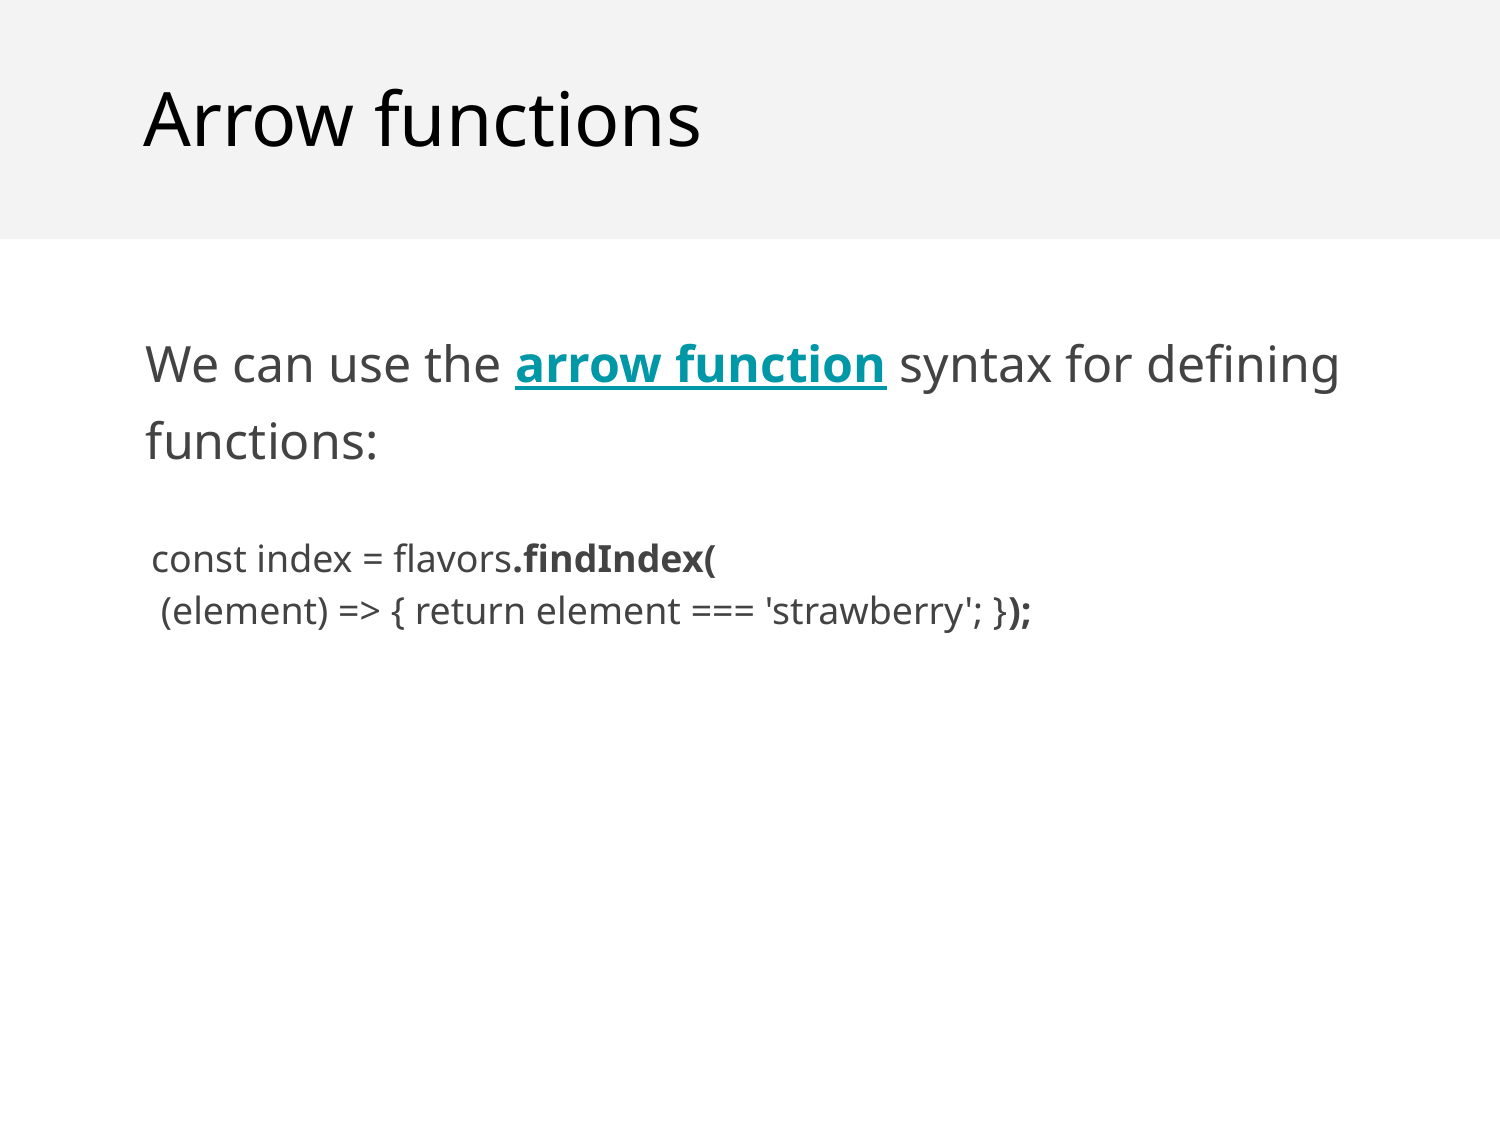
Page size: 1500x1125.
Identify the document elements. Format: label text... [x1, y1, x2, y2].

title Arrow functions [128, 56, 1372, 183]
list We can use the arrow function syntax for defining functions: [130, 261, 1385, 531]
text_box const index = flavors.findIndex( (element) => { return element === 'strawberry'; }); [136, 531, 1380, 814]
